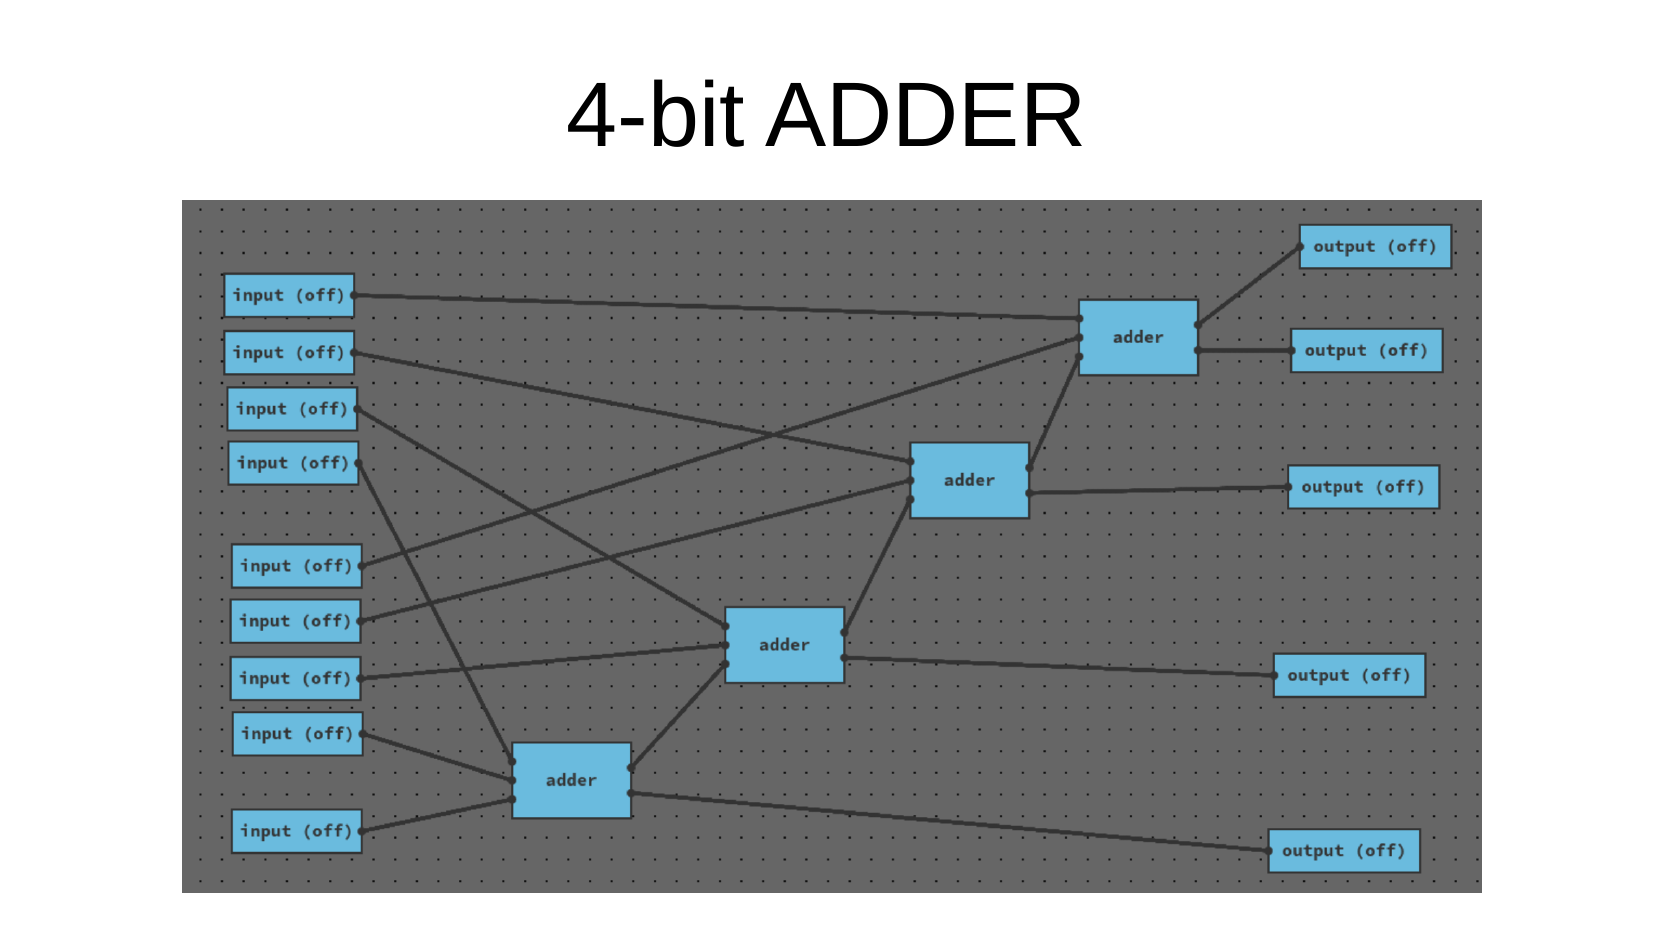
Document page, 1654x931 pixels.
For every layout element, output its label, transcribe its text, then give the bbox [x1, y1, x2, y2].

picture [182, 200, 1482, 893]
title 4-bit ADDER [82, 37, 1571, 193]
